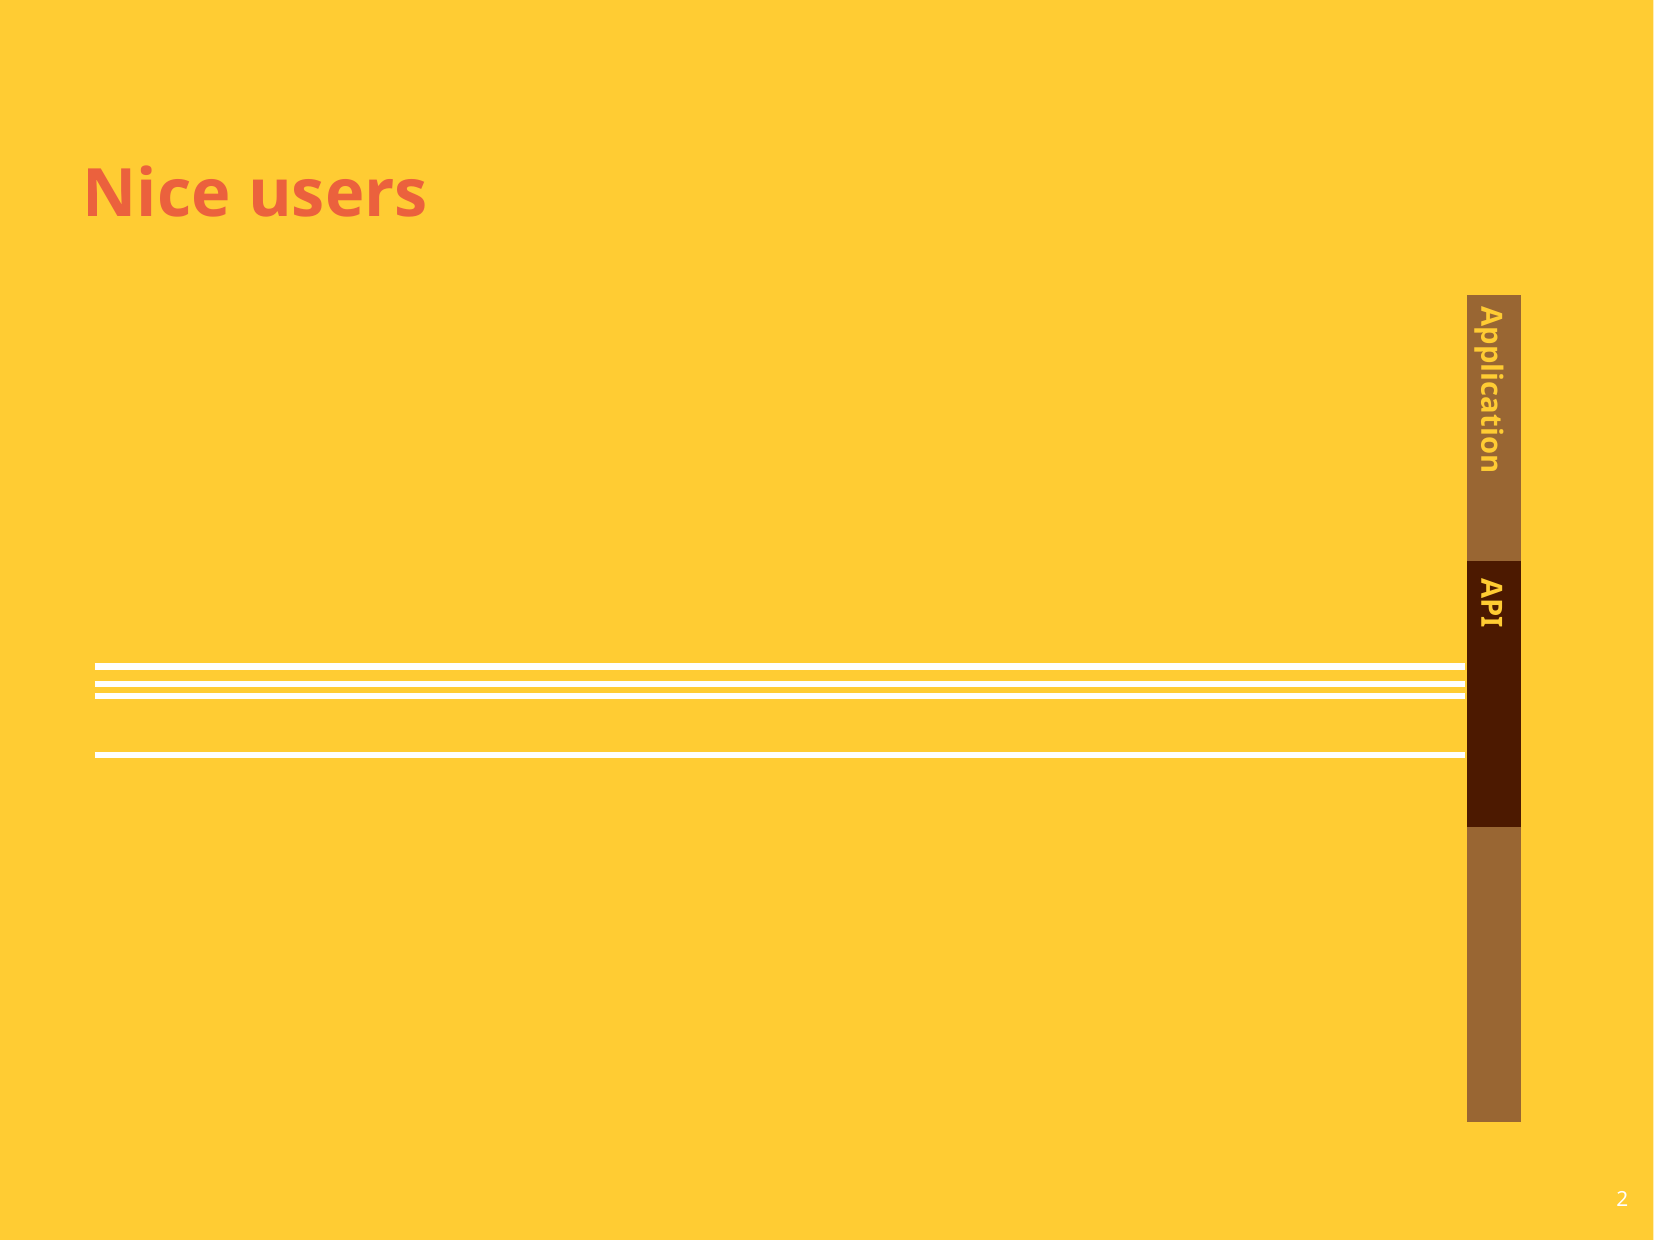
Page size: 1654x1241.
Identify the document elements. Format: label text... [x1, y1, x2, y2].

text_box API [1454, 563, 1520, 637]
title Nice users [82, 88, 1571, 237]
text_box Application [1454, 291, 1520, 476]
